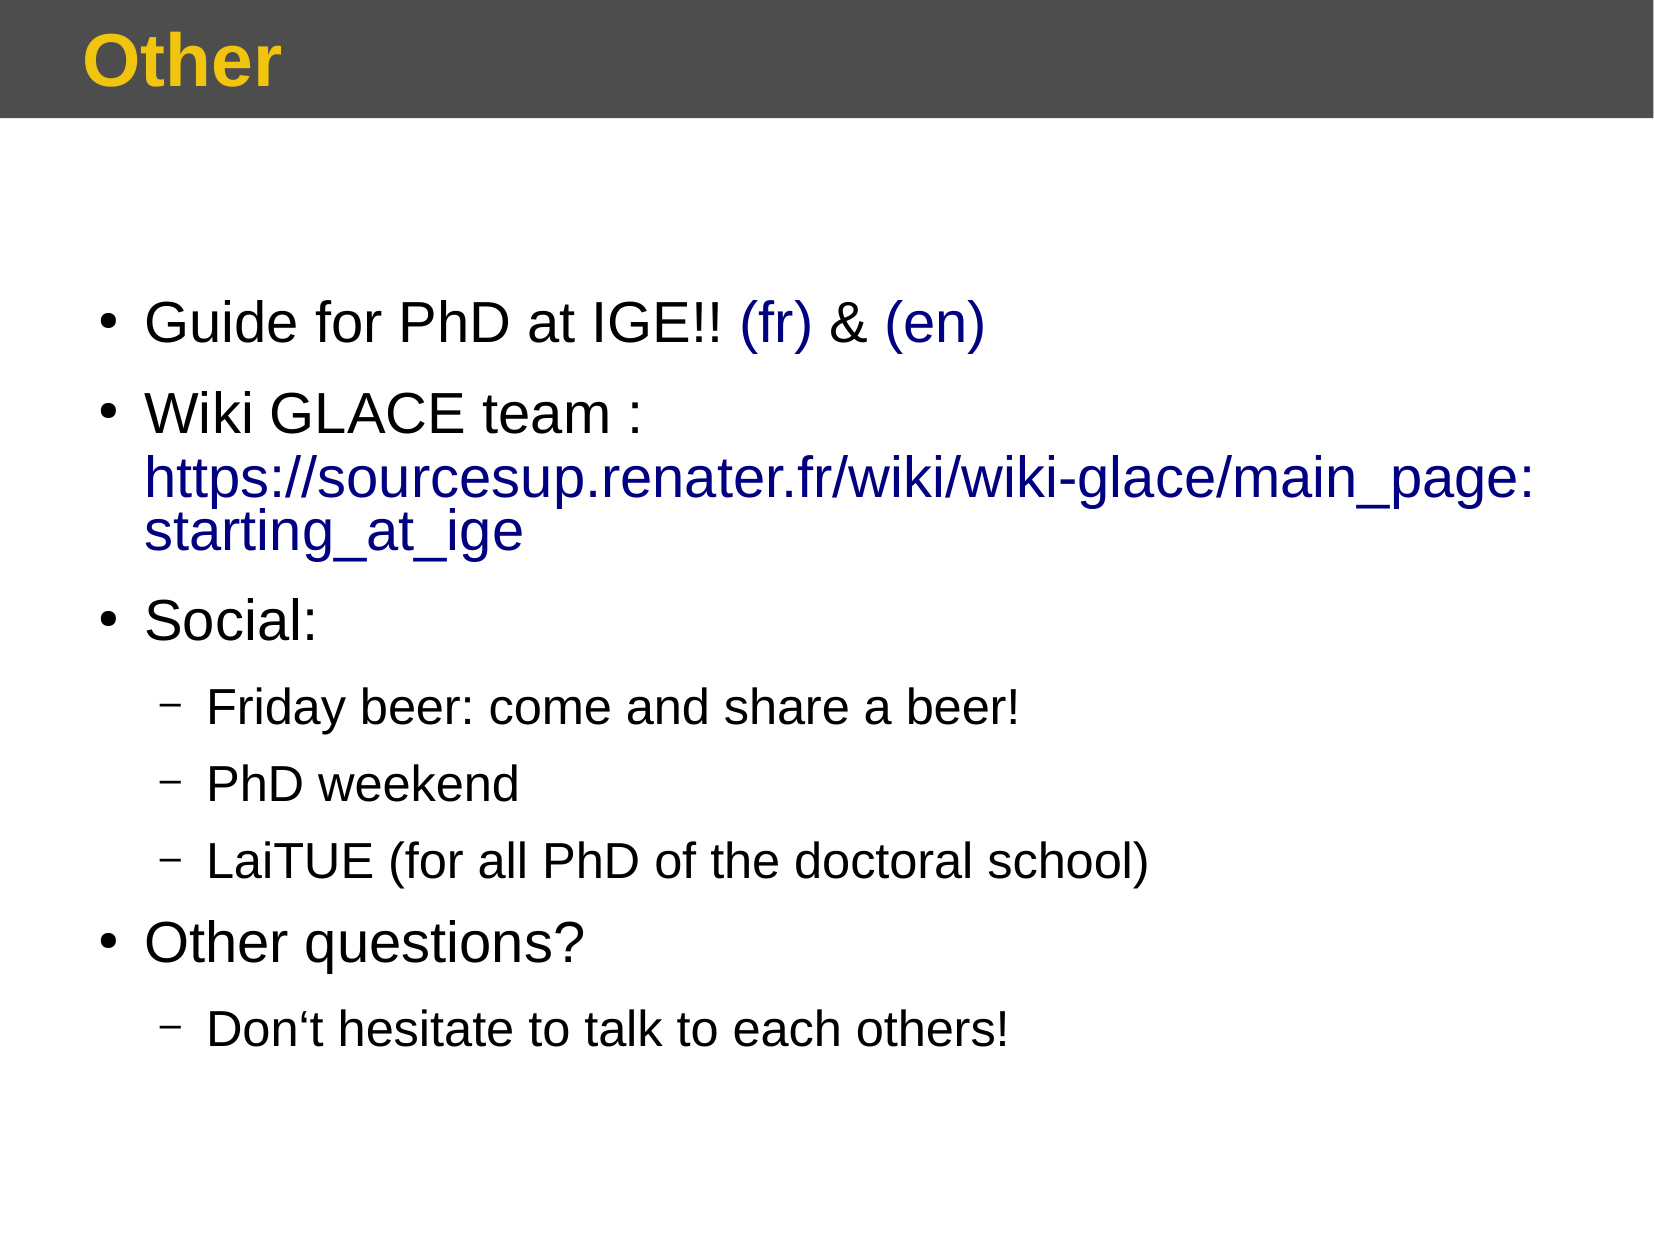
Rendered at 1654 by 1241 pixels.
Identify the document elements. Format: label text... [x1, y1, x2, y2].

list Guide for PhD at IGE!! (fr) & (en) Wiki GLACE team : https://sourcesup.renater.fr/wiki/wiki-glace/main_page:starting_at_ige Social: Friday beer: come and share a beer! PhD weekend LaiTUE (for all PhD of the doctoral school) Other questions? Don‘t hesitate to talk to each others! [82, 290, 1538, 1010]
title Other [82, 18, 1571, 103]
